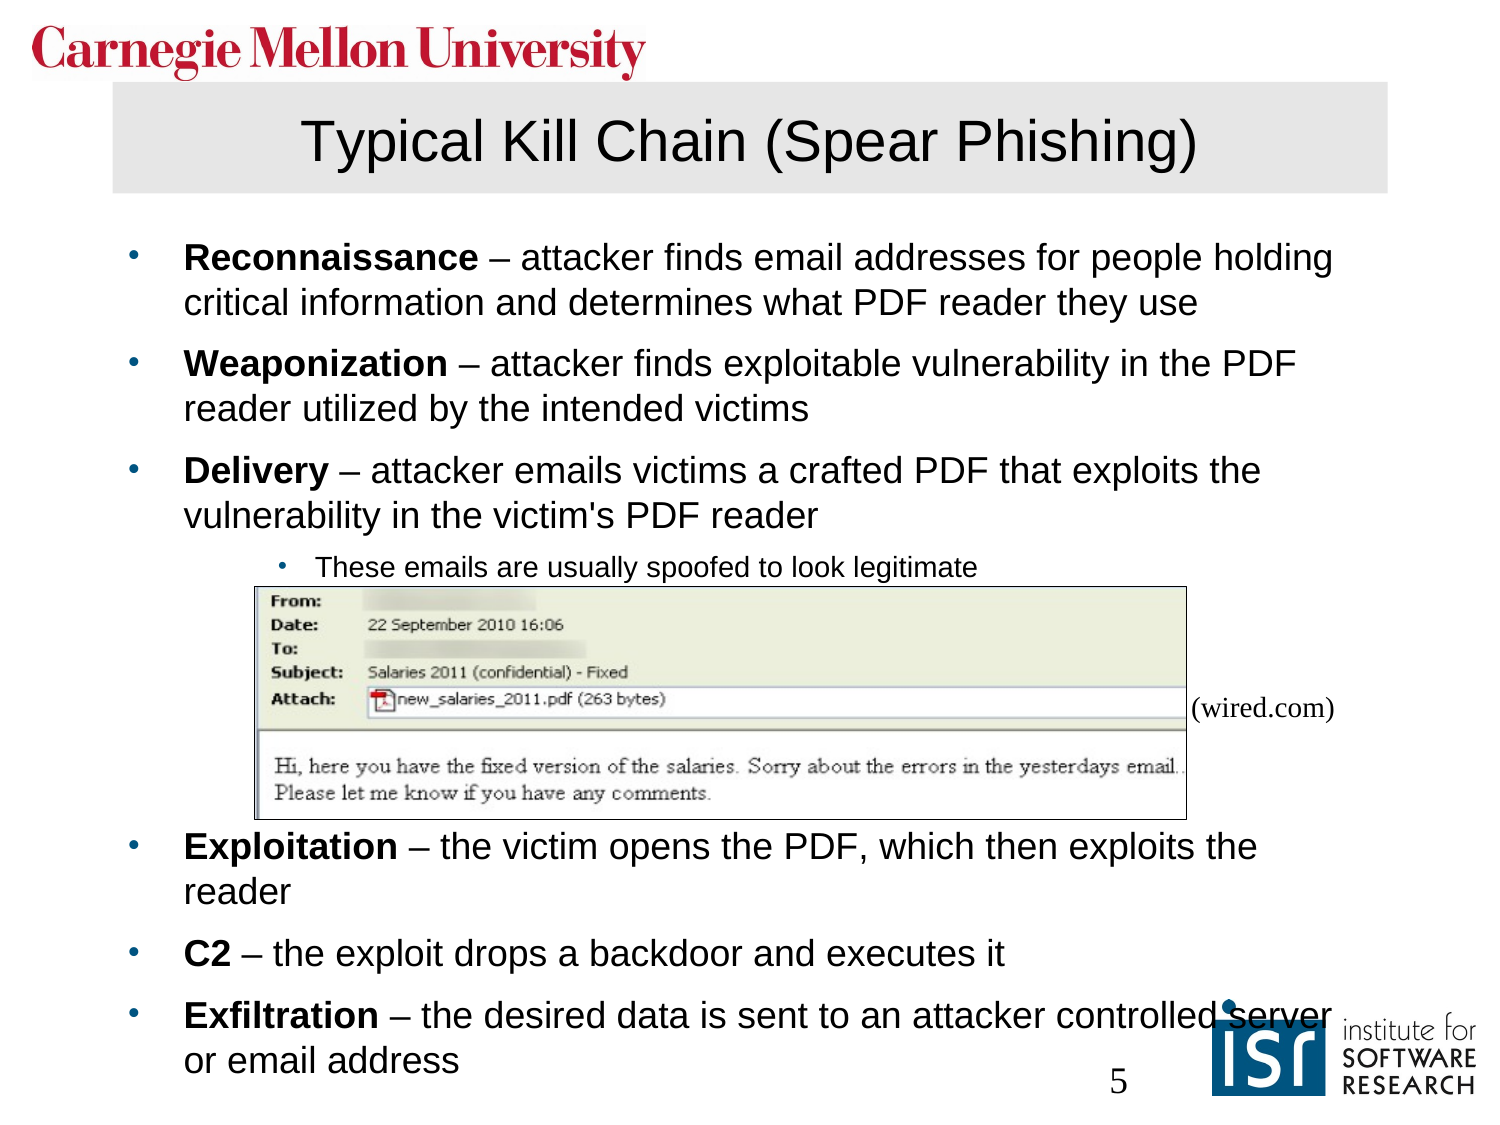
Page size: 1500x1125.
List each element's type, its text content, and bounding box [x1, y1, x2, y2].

picture [32, 25, 646, 81]
picture [1294, 1031, 1315, 1086]
text_box [255, 587, 1186, 819]
picture [1212, 999, 1238, 1020]
picture [1252, 1010, 1263, 1016]
list Reconnaissance – attacker finds email addresses for people holding critical information and determines what PDF reader they use Weaponization – attacker finds exploitable vulnerability in the PDF reader utilized by the intended victims Delivery – attacker emails victims a crafted PDF that exploits the vulnerability in the victim's PDF reader These emails are usually spoofed to look legitimate Exploitation – the victim opens the PDF, which then exploits the reader C2 – the exploit drops a backdoor and executes it Exfiltration – the desired data is sent to an attacker controlled server or email address [112, 224, 1388, 863]
picture [1247, 1030, 1282, 1088]
text_box (wired.com) [1176, 680, 1388, 731]
picture [1223, 1031, 1233, 1085]
picture [1232, 999, 1476, 1096]
title Typical Kill Chain (Spear Phishing) [112, 81, 1388, 194]
picture [1304, 1010, 1315, 1016]
